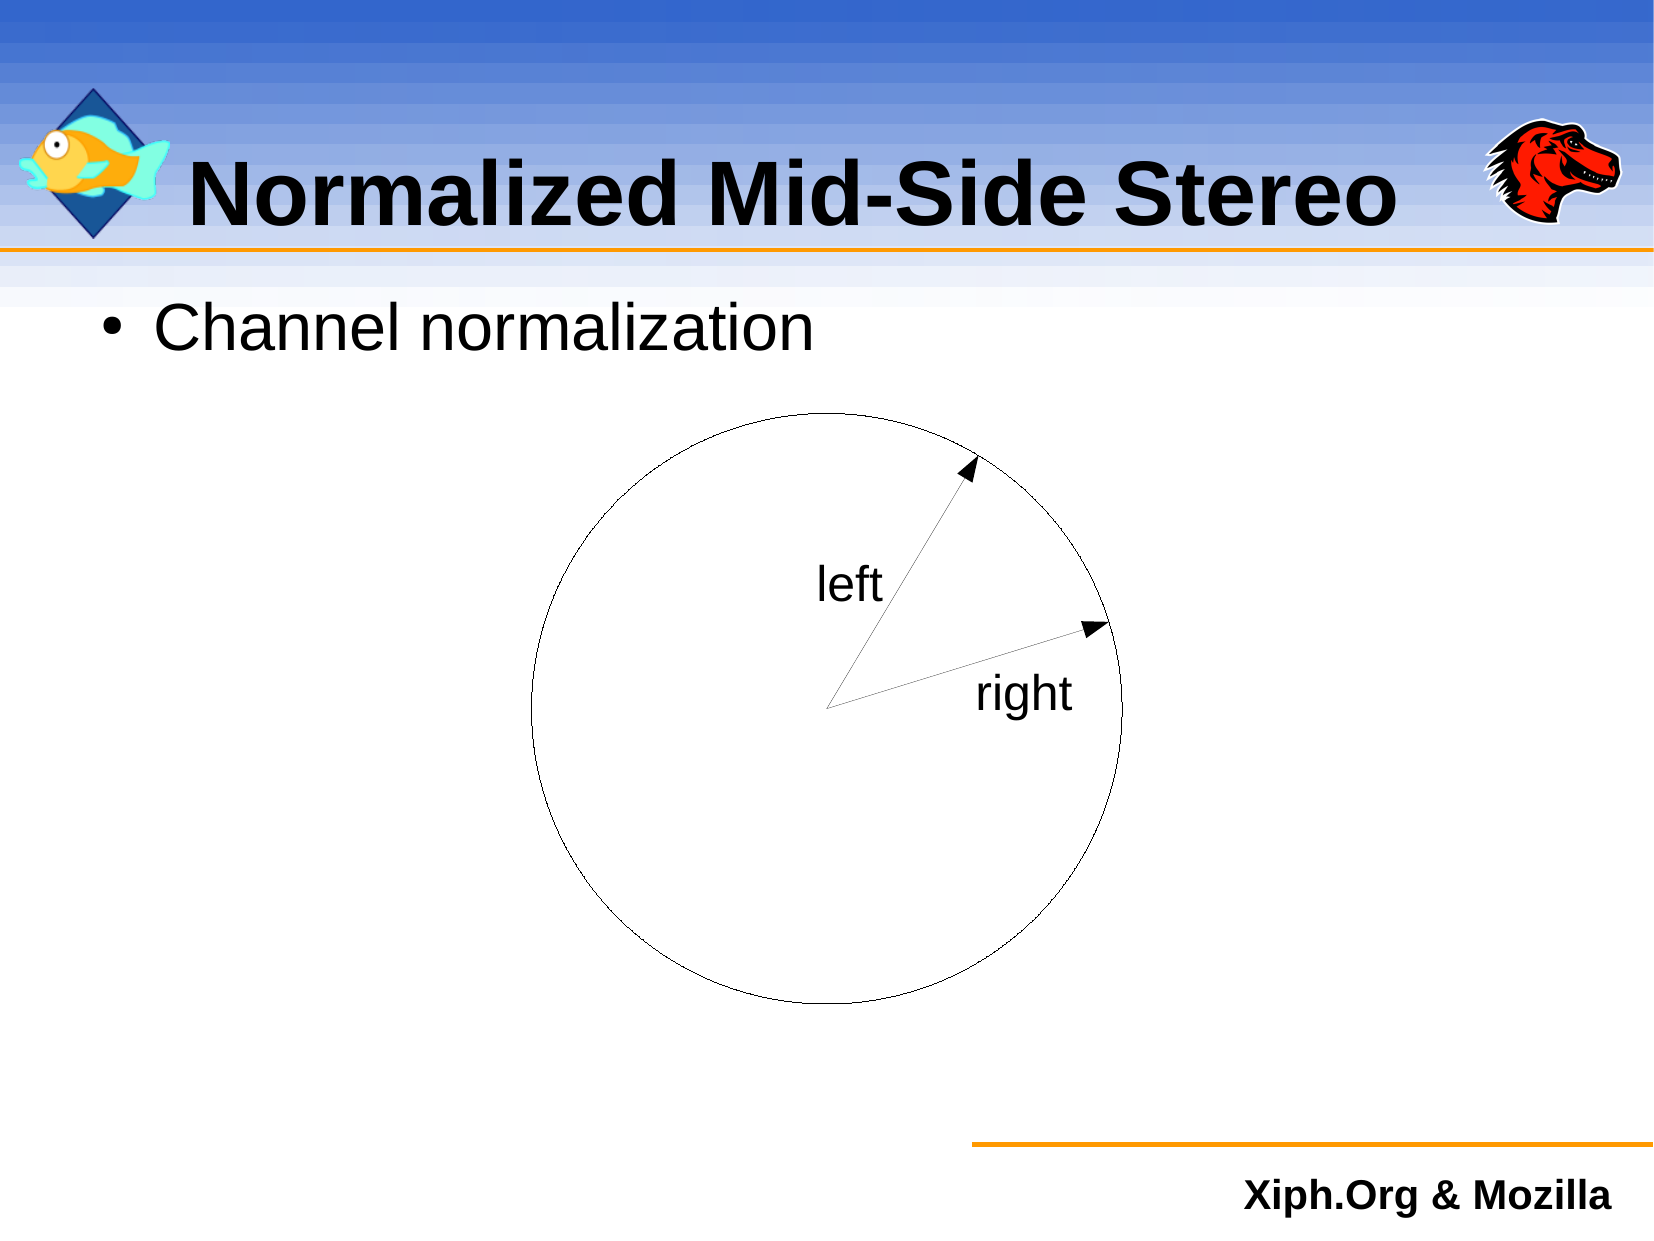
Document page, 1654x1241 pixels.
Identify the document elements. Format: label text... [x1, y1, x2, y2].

text_box left [801, 548, 899, 620]
picture [0, 0, 1654, 248]
list Channel normalization [82, 290, 1571, 1010]
title Normalized Mid-Side Stereo [187, 37, 1501, 245]
text_box right [960, 657, 1088, 728]
picture [0, 252, 1654, 1241]
